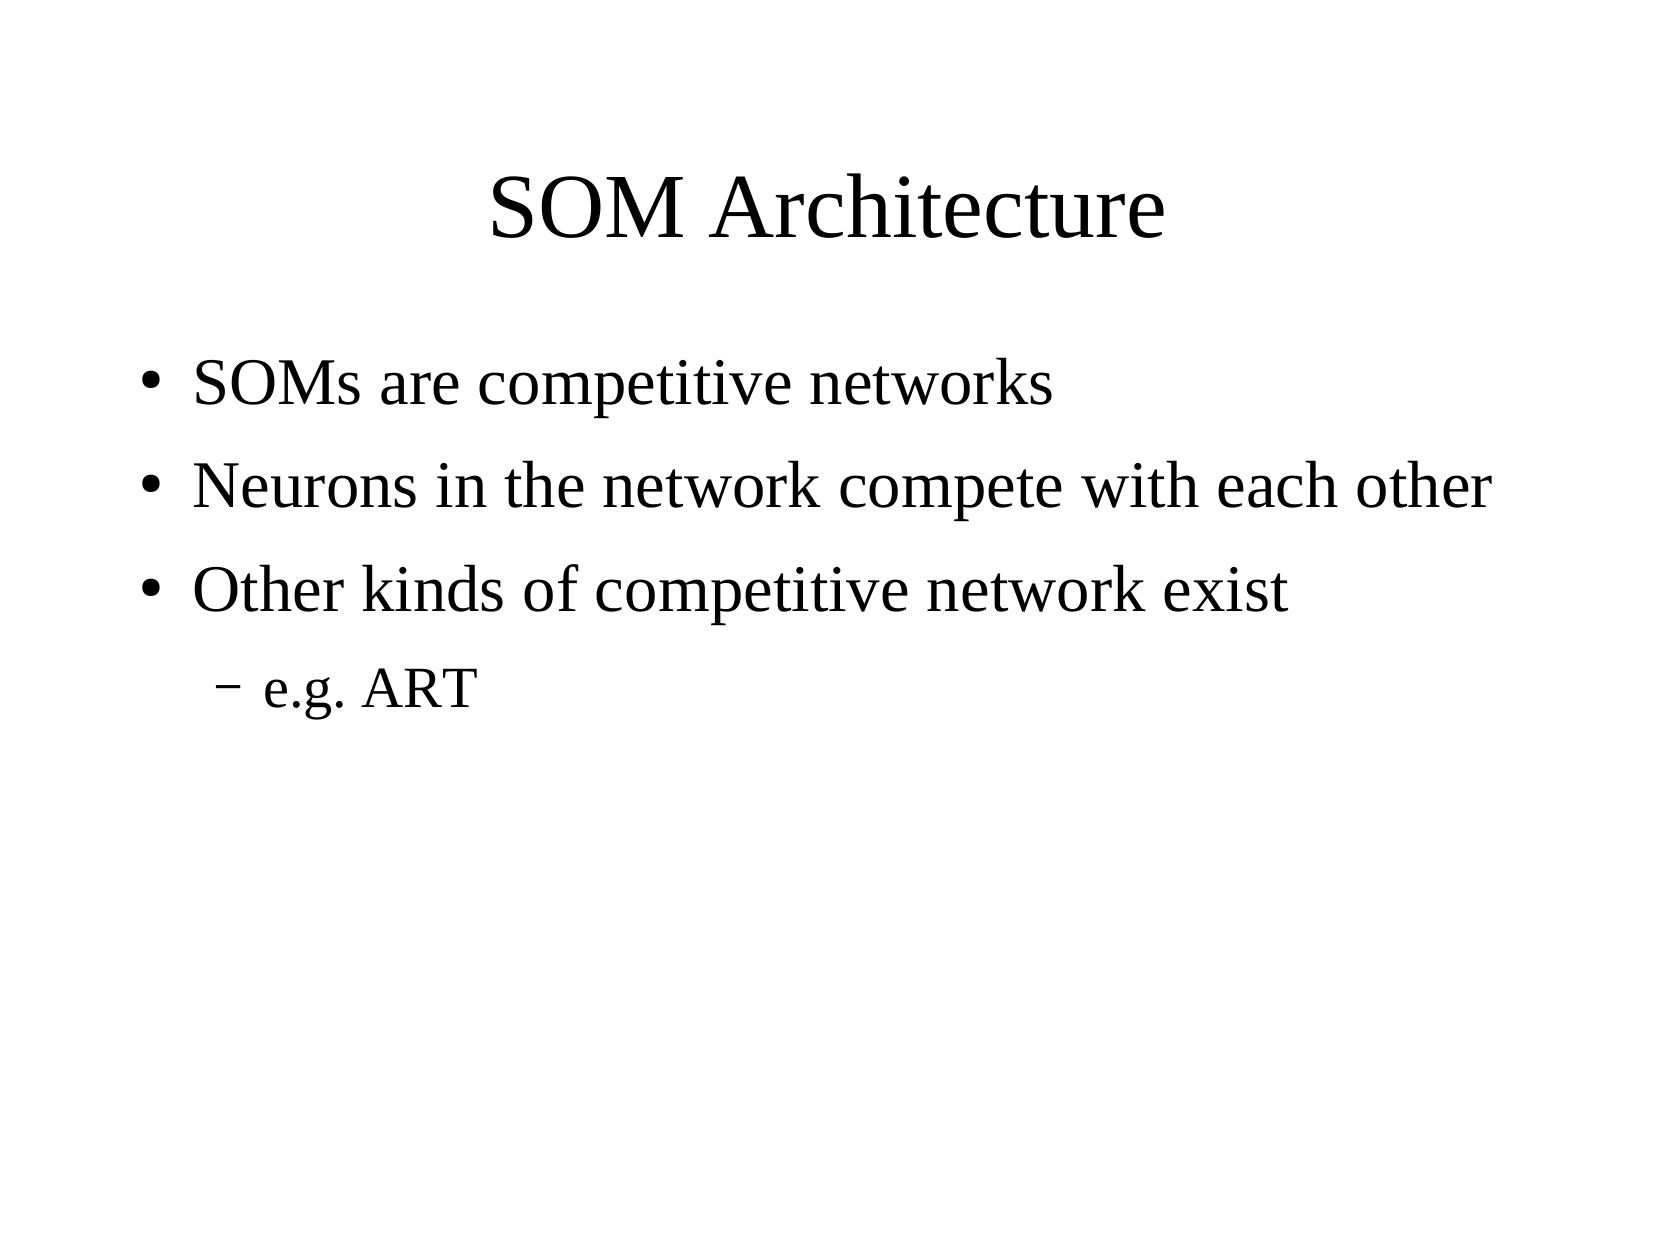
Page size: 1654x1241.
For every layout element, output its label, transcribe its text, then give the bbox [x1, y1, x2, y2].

title SOM Architecture [121, 102, 1534, 311]
list SOMs are competitive networks Neurons in the network compete with each other Other kinds of competitive network exist e.g. ART [121, 344, 1534, 1127]
